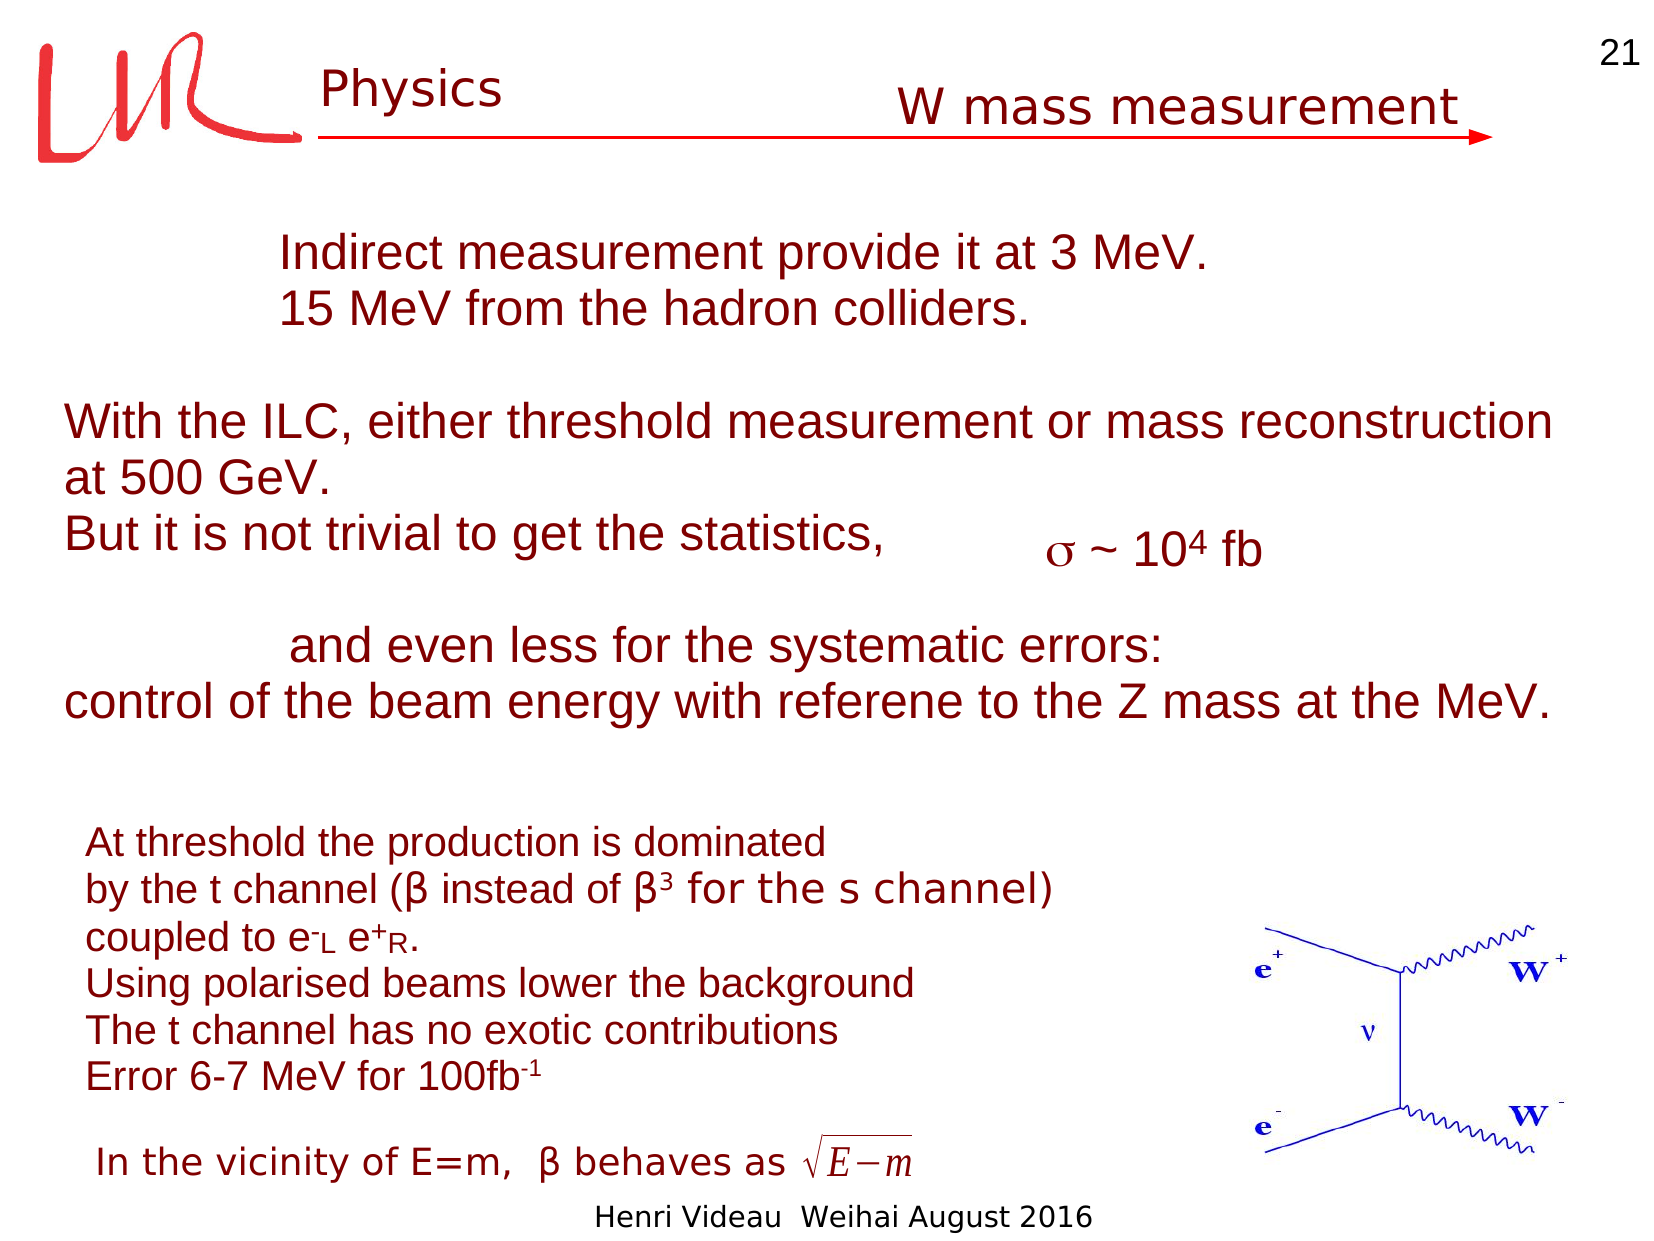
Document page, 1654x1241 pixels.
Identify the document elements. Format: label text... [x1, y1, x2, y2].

text_box Indirect measurement provide it at 3 MeV. 15 MeV from the hadron colliders. [278, 224, 1251, 337]
text_box With the ILC, either threshold measurement or mass reconstruction at 500 GeV. But it is not trivial to get the statistics, and even less for the systematic errors: control of the beam energy with referene to the Z mass at the MeV. [63, 393, 1571, 786]
text_box At threshold the production is dominated by the t channel (β instead of β3 for the s channel) coupled to e-L e+R. Using polarised beams lower the background The t channel has no exotic contributions Error 6-7 MeV for 100fb-1 [85, 818, 1127, 1114]
picture [1173, 876, 1624, 1201]
text_box In the vicinity of E=m, β behaves as [95, 1140, 795, 1185]
text_box W mass measurement [896, 78, 1459, 137]
chart [795, 1132, 919, 1186]
text_box  ~ 104 fb [1045, 521, 1265, 587]
picture [38, 32, 302, 163]
